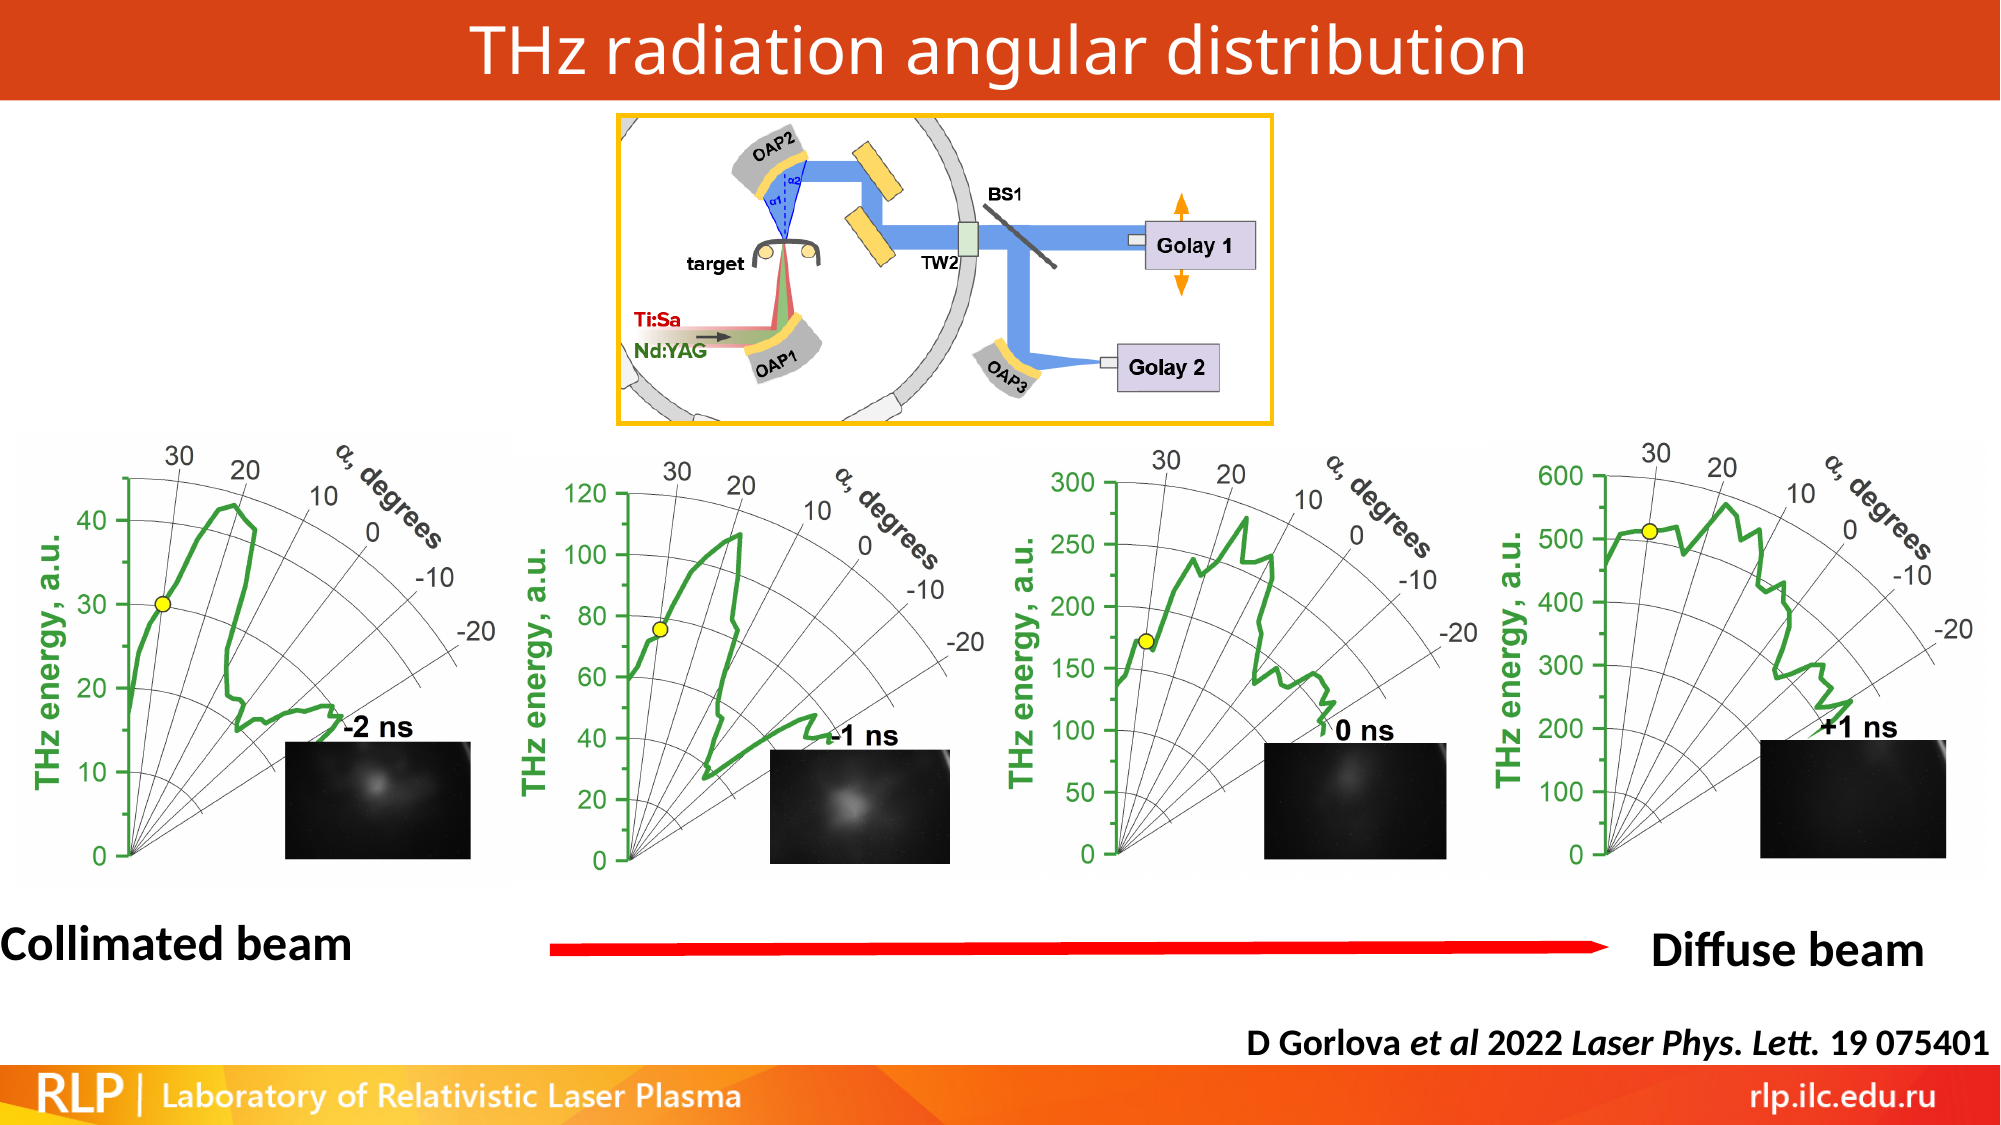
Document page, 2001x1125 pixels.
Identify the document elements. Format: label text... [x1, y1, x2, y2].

picture [18, 431, 1486, 887]
picture [1488, 438, 1988, 879]
picture [0, 1065, 2000, 1125]
text_box Diffuse beam [1636, 901, 2000, 993]
text_box THz radiation angular distribution [0, 0, 2000, 101]
text_box D Gorlova et al 2022 Laser Phys. Lett. 19 075401 [1231, 1010, 2000, 1072]
text_box Collimated beam [0, 895, 523, 987]
picture [620, 118, 1270, 422]
